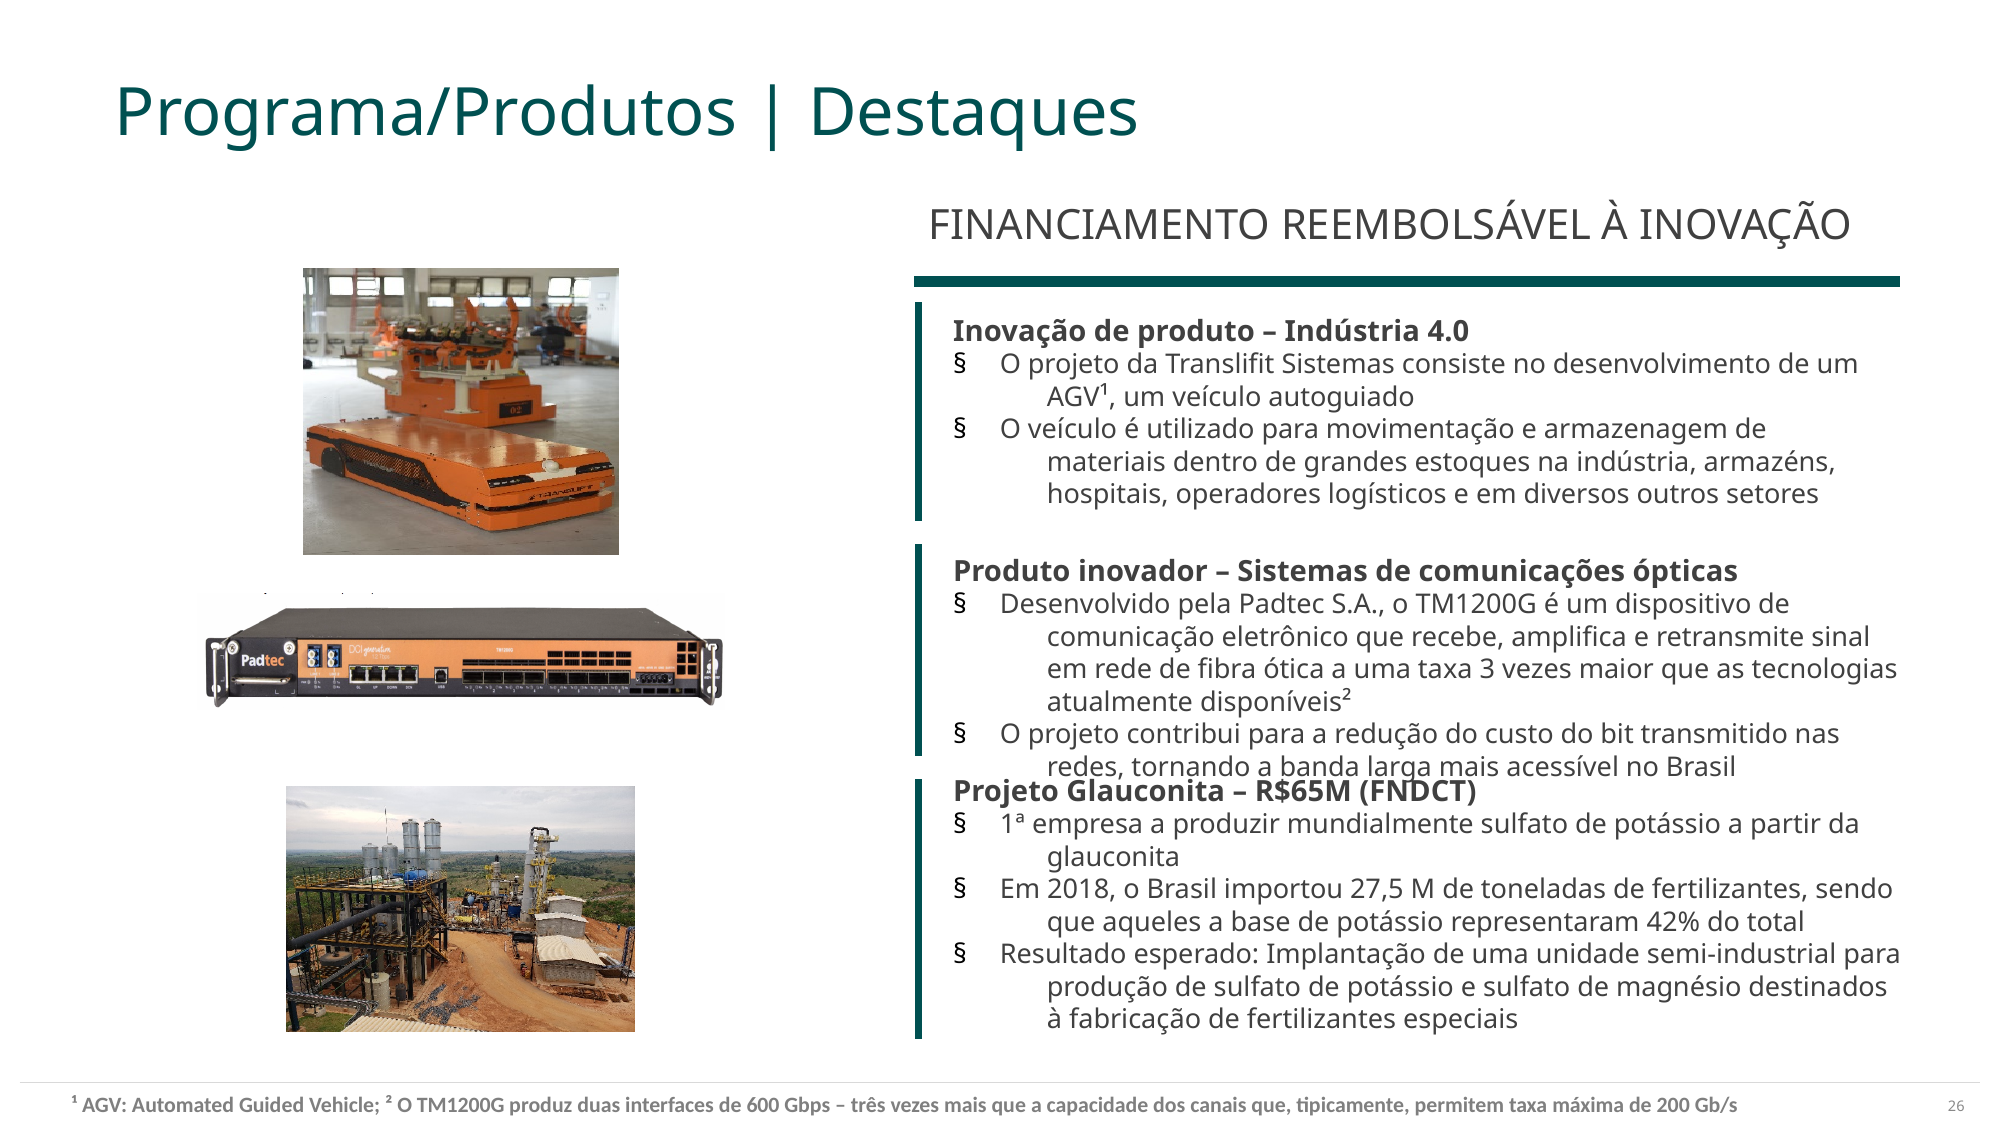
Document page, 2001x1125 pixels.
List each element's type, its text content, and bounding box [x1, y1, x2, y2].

text_box ¹ AGV: Automated Guided Vehicle; ² O TM1200G produz duas interfaces de 600 Gbps – três vezes mais que a capacidade dos canais que, tipicamente, permitem taxa máxima de 200 Gb/s [56, 1083, 1954, 1125]
text_box Produto inovador – Sistemas de comunicações ópticas Desenvolvido pela Padtec S.A., o TM1200G é um dispositivo de comunicação eletrônico que recebe, amplifica e retransmite sinal em rede de fibra ótica a uma taxa 3 vezes maior que as tecnologias atualmente disponíveis² O projeto contribui para a redução do custo do bit transmitido nas redes, tornando a banda larga mais acessível no Brasil [938, 544, 1931, 759]
picture [286, 786, 635, 1032]
text_box FINANCIAMENTO REEMBOLSÁVEL À INOVAÇÃO [913, 190, 1898, 257]
text_box [915, 302, 922, 521]
text_box Inovação de produto – Indústria 4.0 O projeto da Translifit Sistemas consiste no desenvolvimento de um AGV¹, um veículo autoguiado O veículo é utilizado para movimentação e armazenagem de materiais dentro de grandes estoques na indústria, armazéns, hospitais, operadores logísticos e em diversos outros setores [938, 304, 1898, 519]
text_box Projeto Glauconita – R$65M (FNDCT) 1ª empresa a produzir mundialmente sulfato de potássio a partir da glauconita Em 2018, o Brasil importou 27,5 M de toneladas de fertilizantes, sendo que aqueles a base de potássio representaram 42% do total Resultado esperado: Implantação de uma unidade semi-industrial para produção de sulfato de potássio e sulfato de magnésio destinados à fabricação de fertilizantes especiais [938, 764, 1925, 1045]
text_box [915, 779, 922, 1039]
picture [197, 593, 725, 710]
text_box [914, 276, 1900, 287]
title Programa/Produtos | Destaques [99, 45, 1900, 173]
picture [303, 268, 619, 555]
text_box [915, 544, 922, 756]
